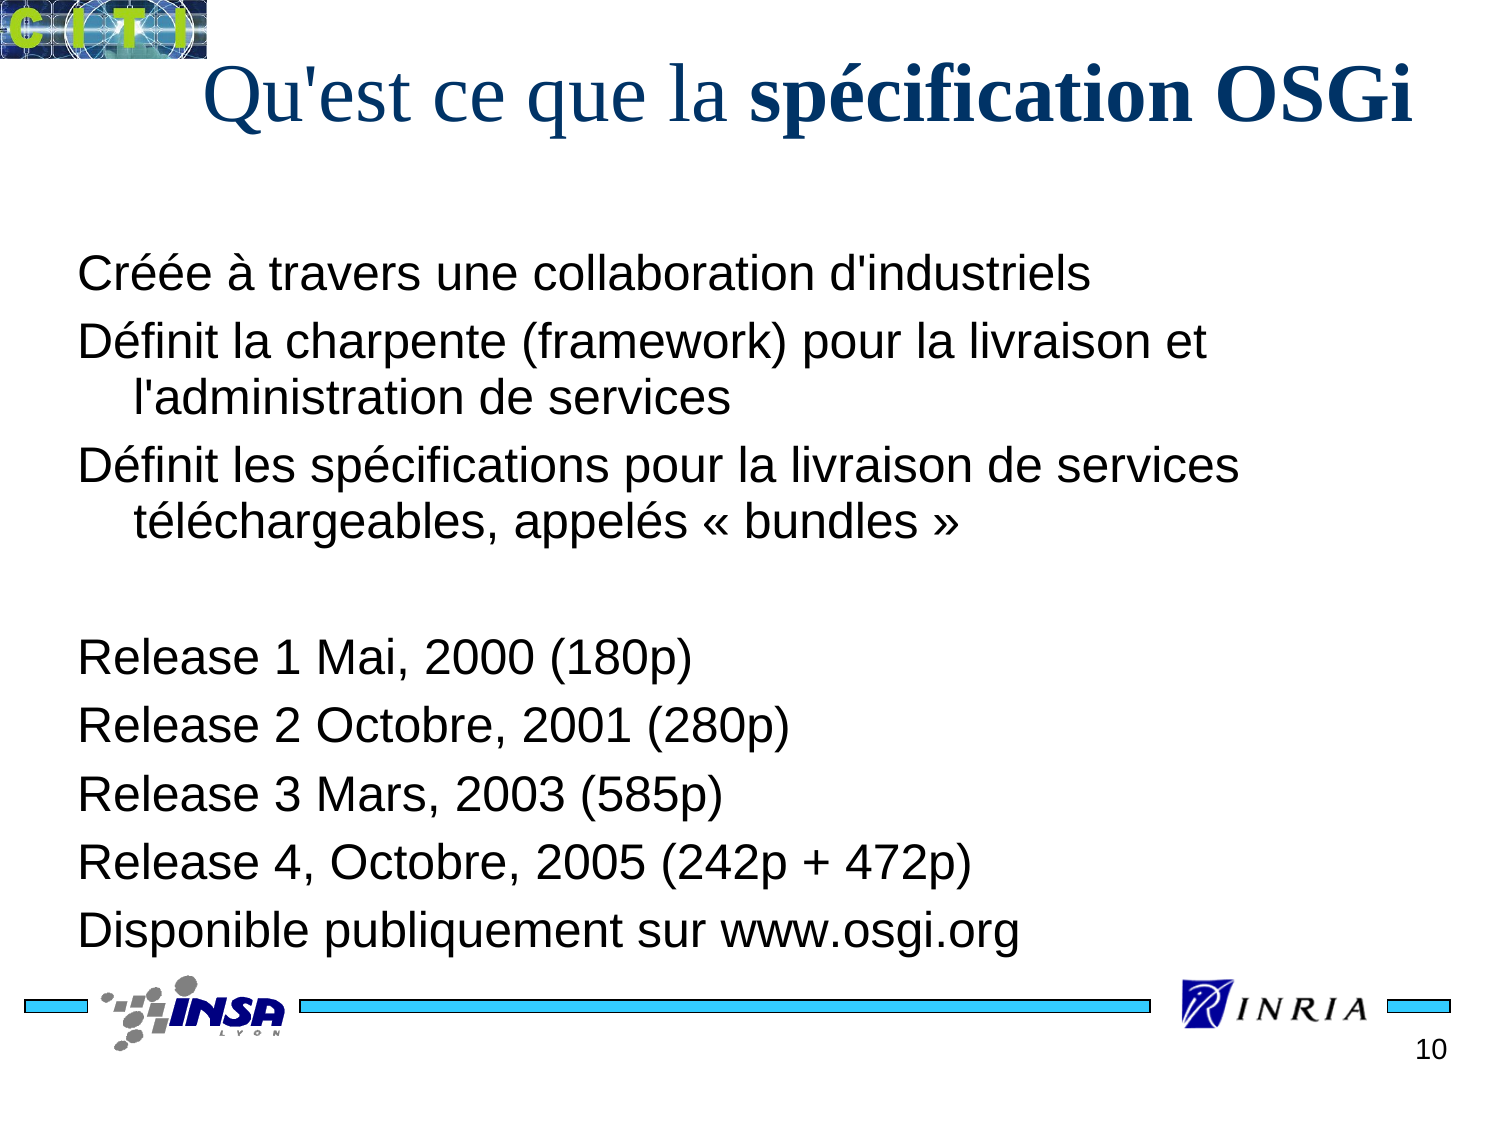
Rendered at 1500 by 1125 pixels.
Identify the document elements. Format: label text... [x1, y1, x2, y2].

picture [1175, 977, 1375, 1032]
picture [0, 0, 187, 59]
title Qu'est ce que la spécification OSGi [187, 0, 1463, 188]
list Créée à travers une collaboration d'industriels Définit la charpente (framework) pour la livraison et l'administration de services Définit les spécifications pour la livraison de services téléchargeables, appelés « bundles » Release 1 Mai, 2000 (180p) Release 2 Octobre, 2001 (280p) Release 3 Mars, 2003 (585p) Release 4, Octobre, 2005 (242p + 472p) Disponible publiquement sur www.osgi.org [62, 237, 1468, 966]
